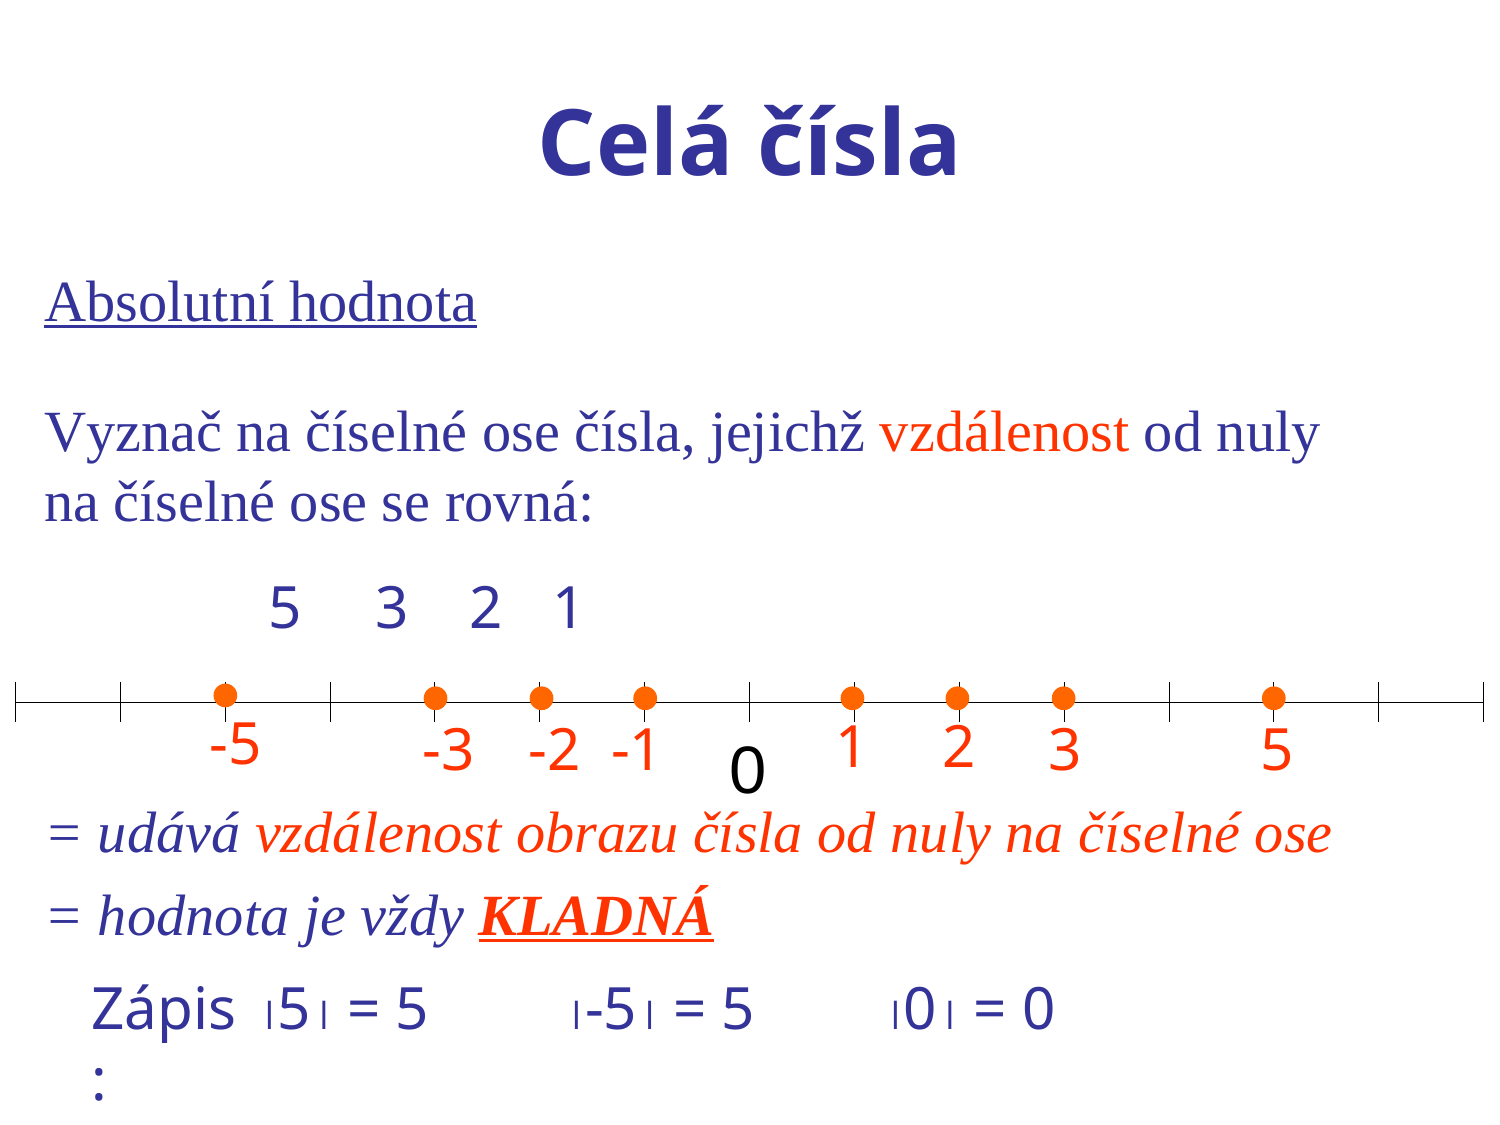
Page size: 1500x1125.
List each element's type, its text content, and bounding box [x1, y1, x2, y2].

text_box Absolutní hodnota [29, 255, 1400, 341]
text_box -2 [513, 704, 596, 790]
text_box 0 = 0 [868, 964, 1152, 1050]
text_box 1 [820, 701, 904, 788]
text_box 3 [1033, 704, 1117, 790]
text_box 1 [537, 562, 621, 648]
picture [0, 680, 1500, 806]
text_box [213, 683, 238, 698]
text_box -5 [194, 698, 278, 784]
text_box 5 [1246, 704, 1329, 790]
text_box Zápis: [76, 964, 254, 1120]
text_box 3 [360, 562, 443, 648]
text_box [423, 686, 448, 704]
text_box -1 [596, 704, 679, 790]
text_box -5 = 5 [549, 964, 833, 1050]
text_box [633, 686, 658, 704]
text_box 5 [253, 562, 337, 648]
text_box Vyznač na číselné ose čísla, jejichž vzdálenost od nuly na číselné ose se rovná: [29, 385, 1400, 541]
text_box 2 [454, 562, 537, 648]
text_box [529, 686, 554, 704]
text_box [1261, 686, 1286, 704]
text_box [1051, 686, 1076, 704]
text_box = udává vzdálenost obrazu čísla od nuly na číselné ose [29, 786, 1400, 869]
text_box [945, 686, 970, 701]
text_box 2 [927, 701, 1010, 788]
title Celá čísla [75, 45, 1426, 233]
text_box -3 [407, 704, 491, 790]
text_box [840, 686, 865, 701]
text_box 5 = 5 [242, 964, 479, 1050]
text_box = hodnota je vždy KLADNÁ [29, 869, 1400, 955]
